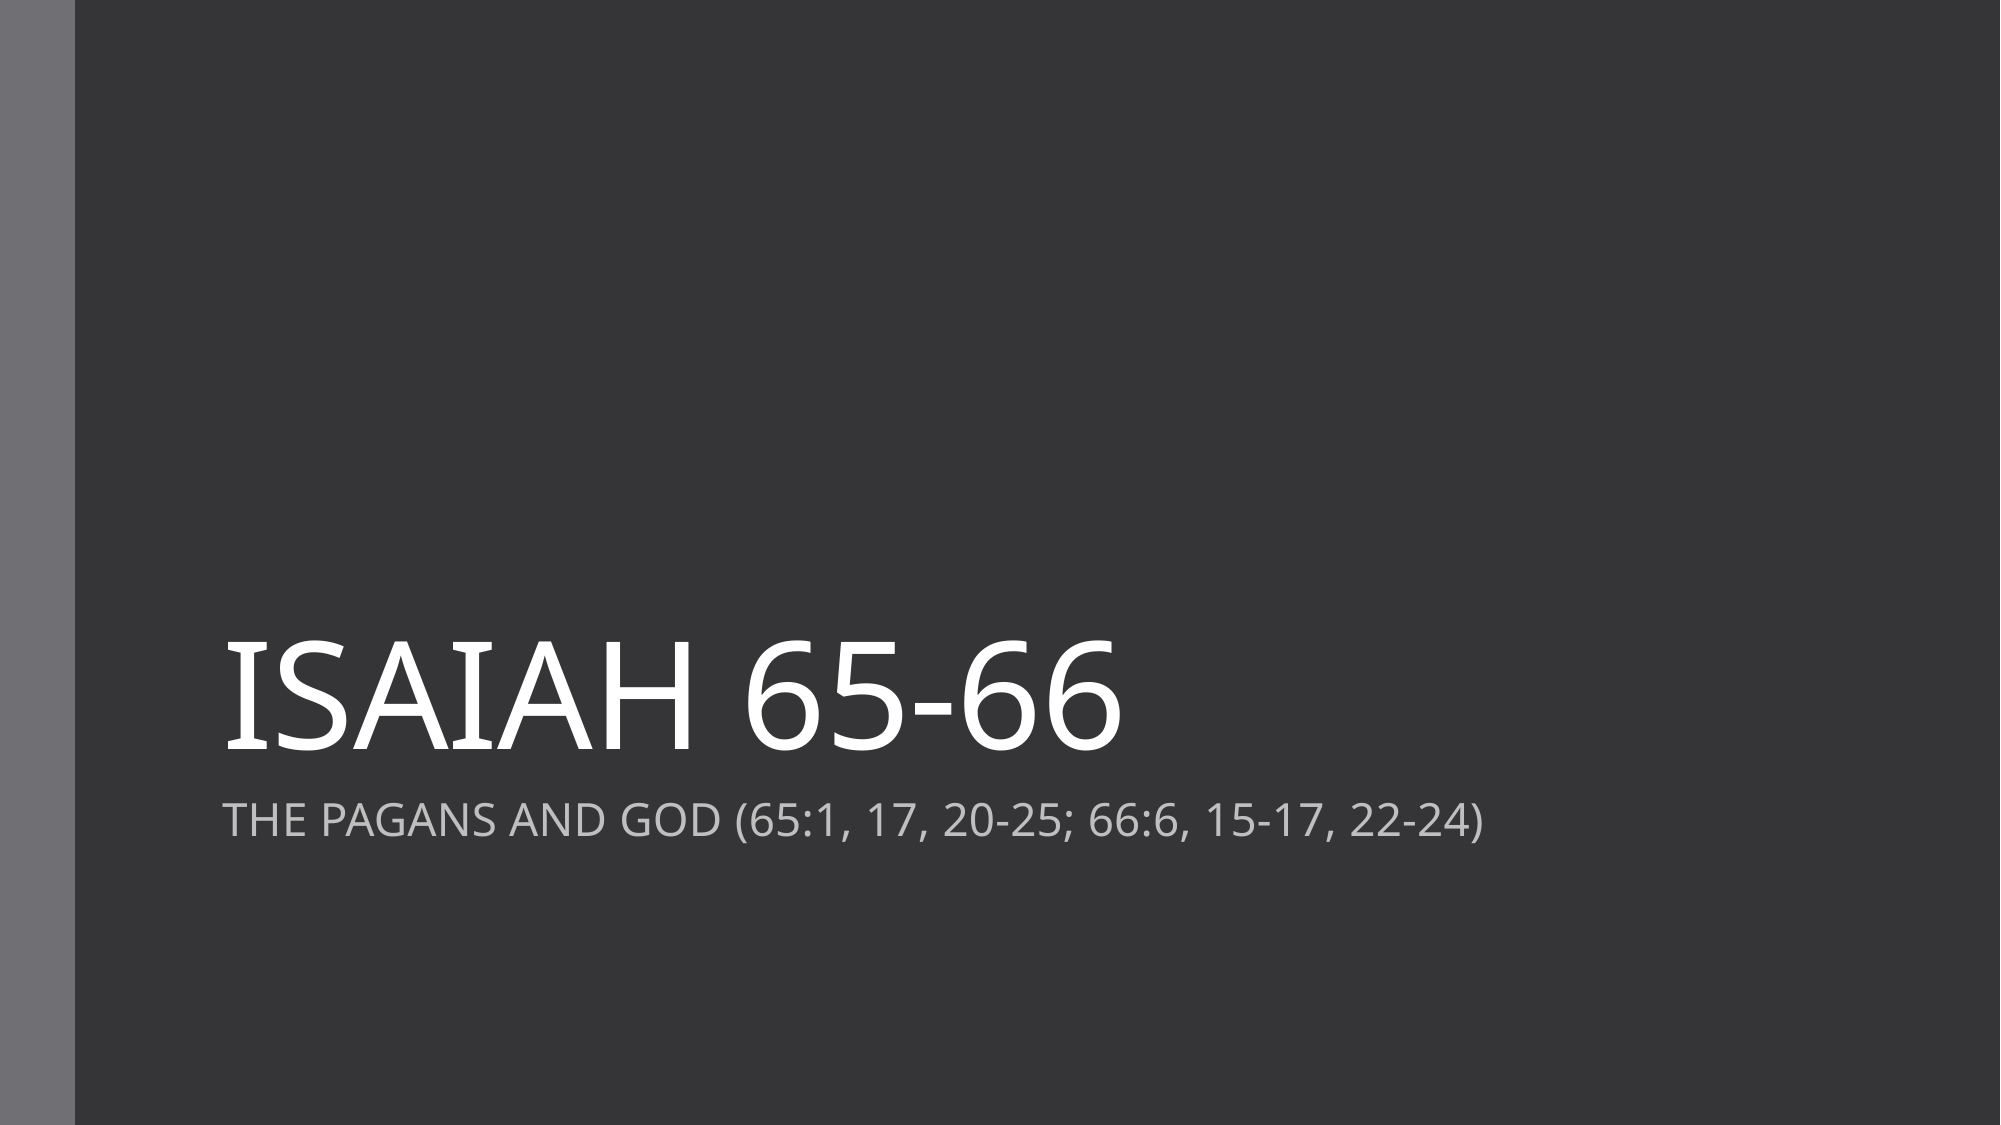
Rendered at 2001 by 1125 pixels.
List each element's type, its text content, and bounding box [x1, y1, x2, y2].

subtitle THE PAGANS AND GOD (65:1, 17, 20-25; 66:6, 15-17, 22-24) [206, 787, 1752, 1066]
title ISAIAH 65-66 [206, 124, 1752, 787]
